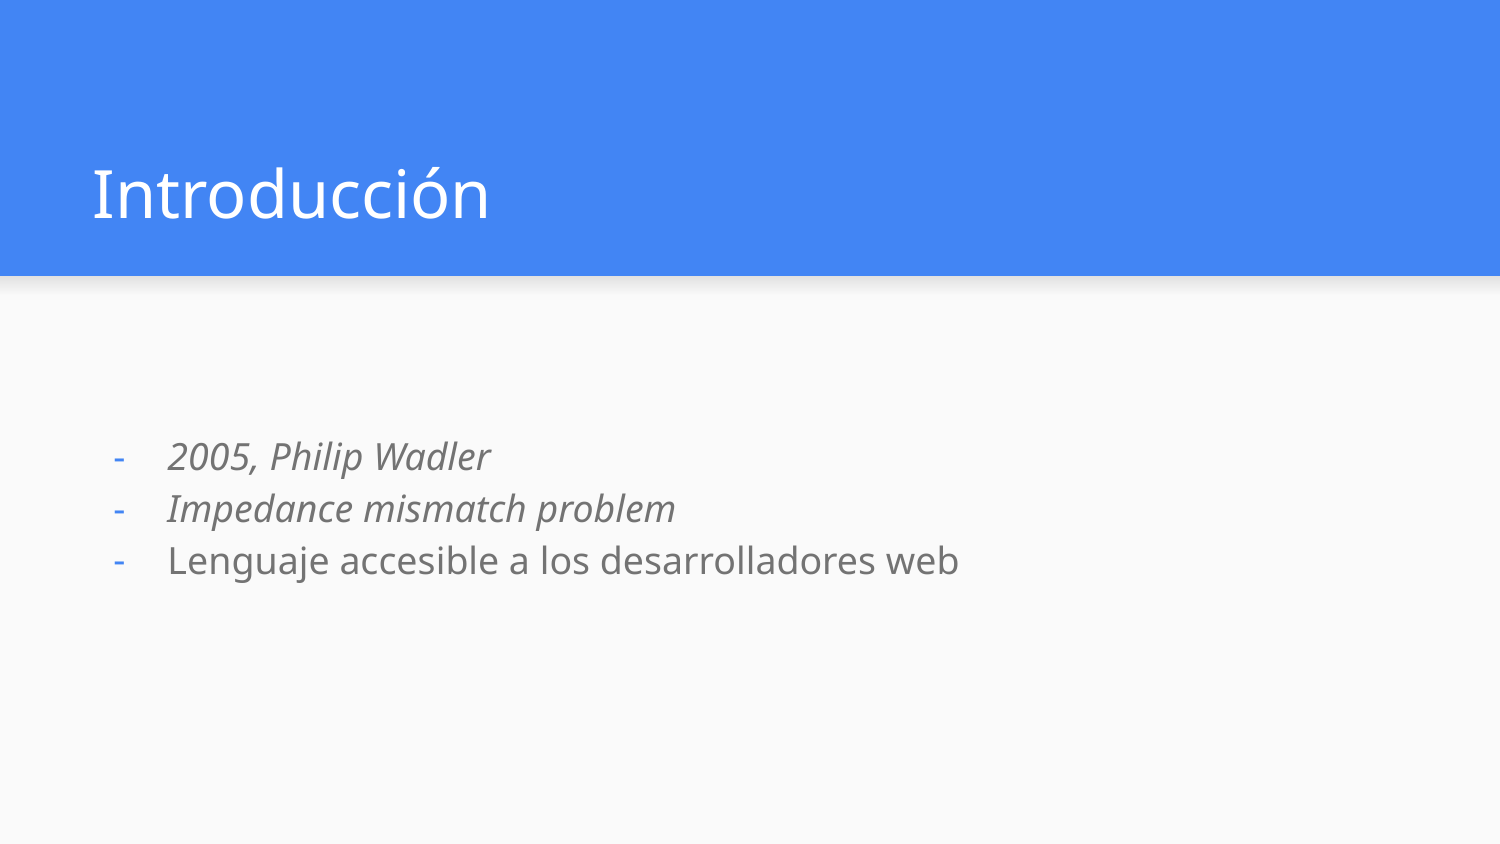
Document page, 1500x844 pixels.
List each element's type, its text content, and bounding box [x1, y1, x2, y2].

title Introducción [77, 121, 1427, 248]
list 2005, Philip Wadler Impedance mismatch problem Lenguaje accesible a los desarrolladores web [77, 314, 1427, 760]
